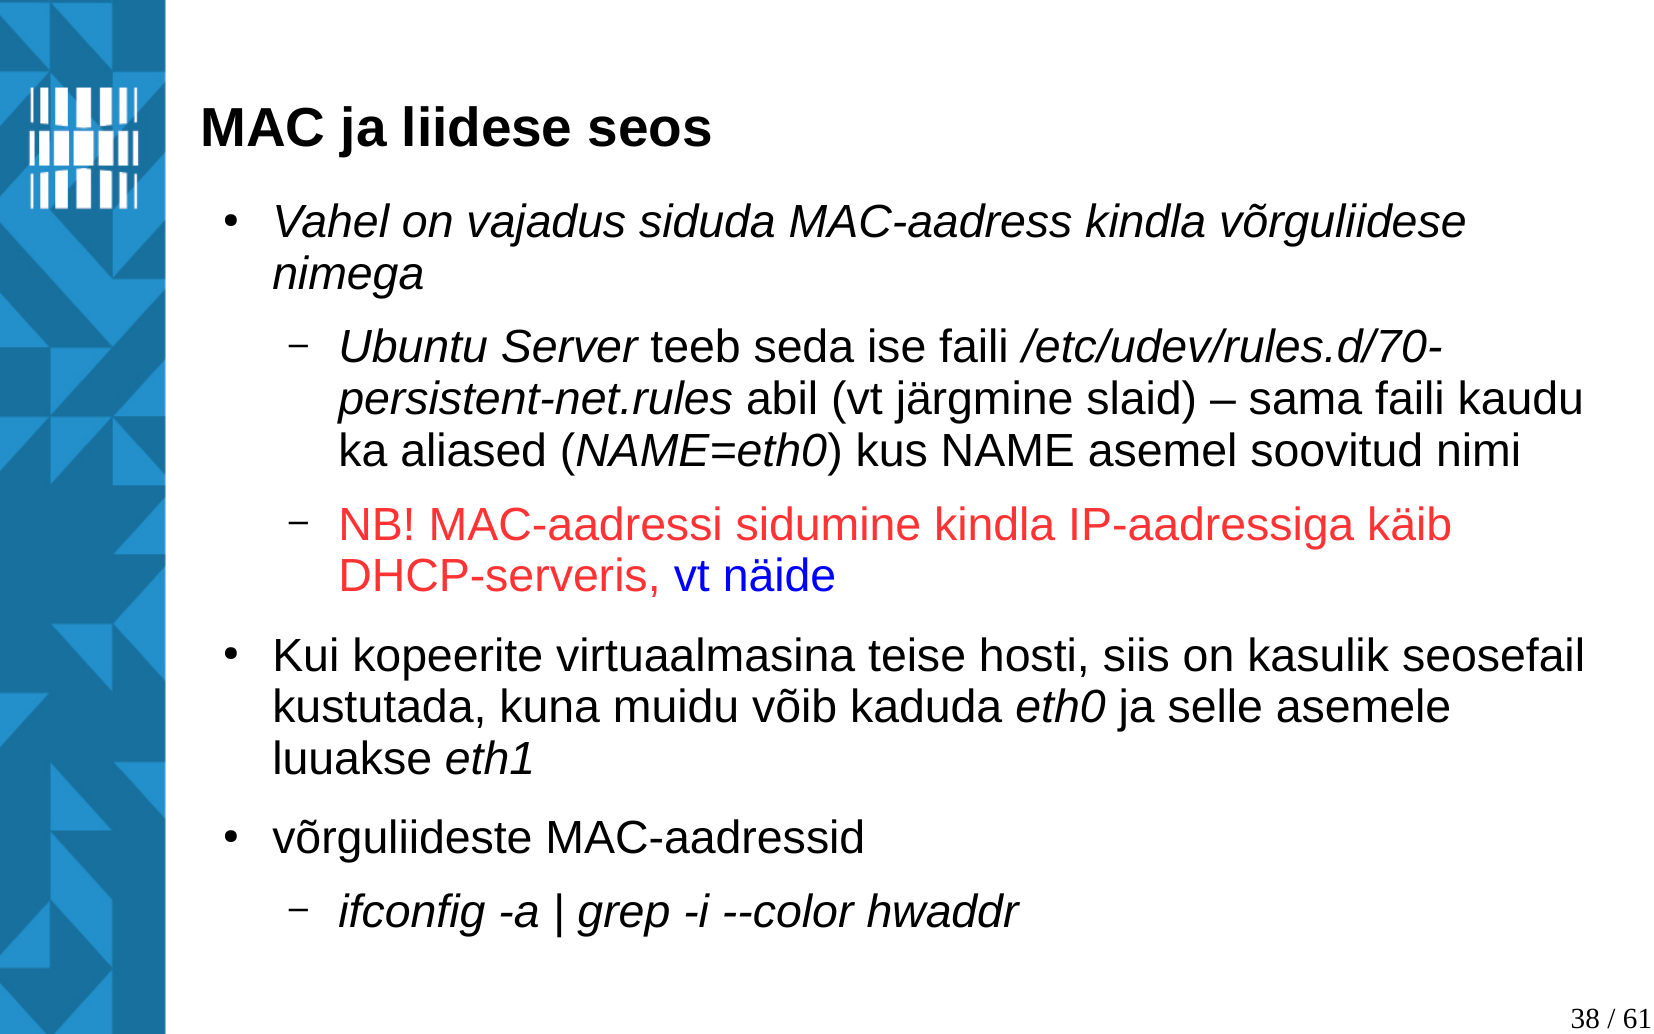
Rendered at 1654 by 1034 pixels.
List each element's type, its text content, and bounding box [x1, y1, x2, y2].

list Vahel on vajadus siduda MAC-aadress kindla võrguliidese nimega Ubuntu Server teeb seda ise faili /etc/udev/rules.d/70-persistent-net.rules abil (vt järgmine slaid) – sama faili kaudu ka aliased (NAME=eth0) kus NAME asemel soovitud nimi NB! MAC-aadressi sidumine kindla IP-aadressiga käib DHCP-serveris, vt näide Kui kopeerite virtuaalmasina teise hosti, siis on kasulik seosefail kustutada, kuna muidu võib kaduda eth0 ja selle asemele luuakse eth1 võrguliideste MAC-aadressid ifconfig -a | grep -i --color hwaddr [206, 195, 1599, 993]
title MAC ja liidese seos [200, 41, 1625, 214]
